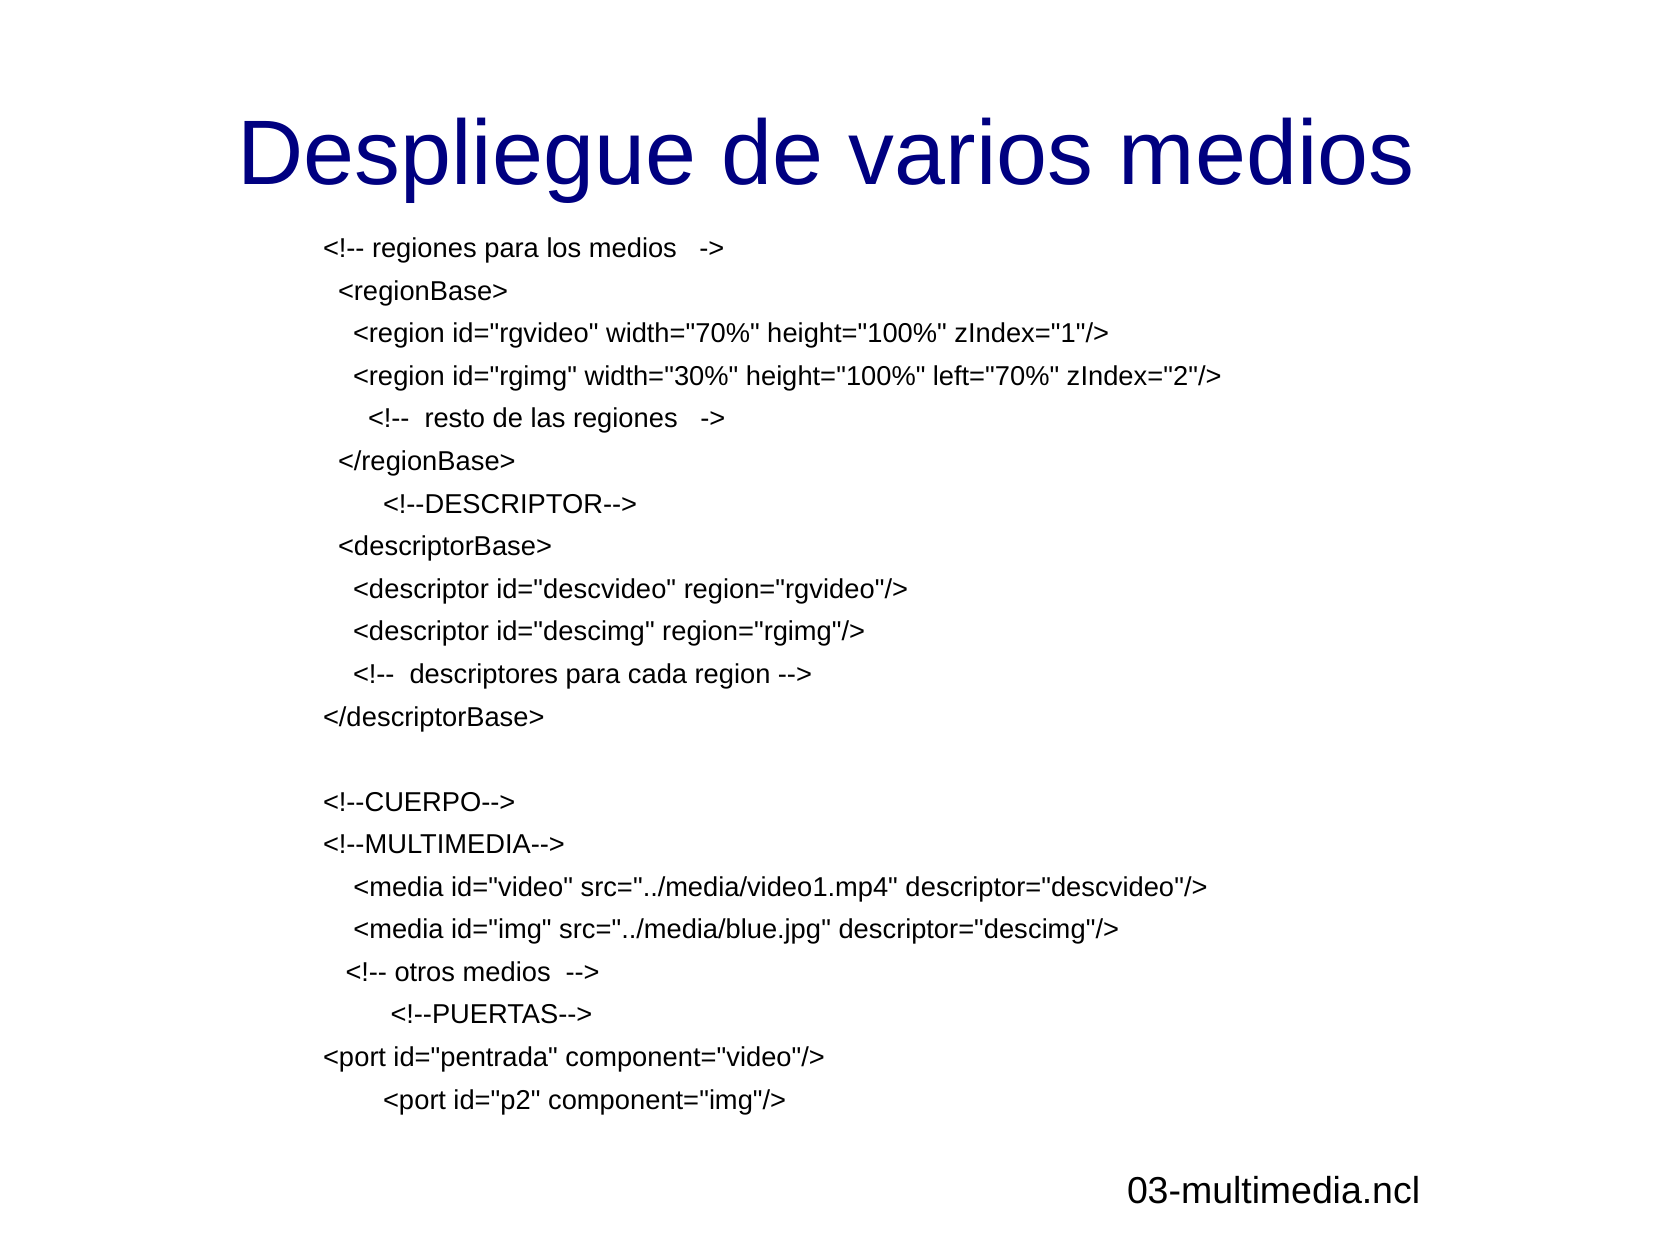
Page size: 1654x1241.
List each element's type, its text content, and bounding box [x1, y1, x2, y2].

title Despliegue de varios medios [82, 49, 1571, 257]
text_box 03-multimedia.ncl [1112, 1162, 1435, 1220]
list <!-- regiones para los medios -> <regionBase> <region id="rgvideo" width="70%" height="100%" zIndex="1"/> <region id="rgimg" width="30%" height="100%" left="70%" zIndex="2"/> <!-- resto de las regiones -> </regionBase> <!--DESCRIPTOR--> <descriptorBase> <descriptor id="descvideo" region="rgvideo"/> <descriptor id="descimg" region="rgimg"/> <!-- descriptores para cada region --> </descriptorBase> <!--CUERPO--> <!--MULTIMEDIA--> <media id="video" src="../media/video1.mp4" descriptor="descvideo"/> <media id="img" src="../media/blue.jpg" descriptor="descimg"/> <!-- otros medios --> <!--PUERTAS--> <port id="pentrada" component="video"/> <port id="p2" component="img"/> [323, 232, 1538, 1118]
